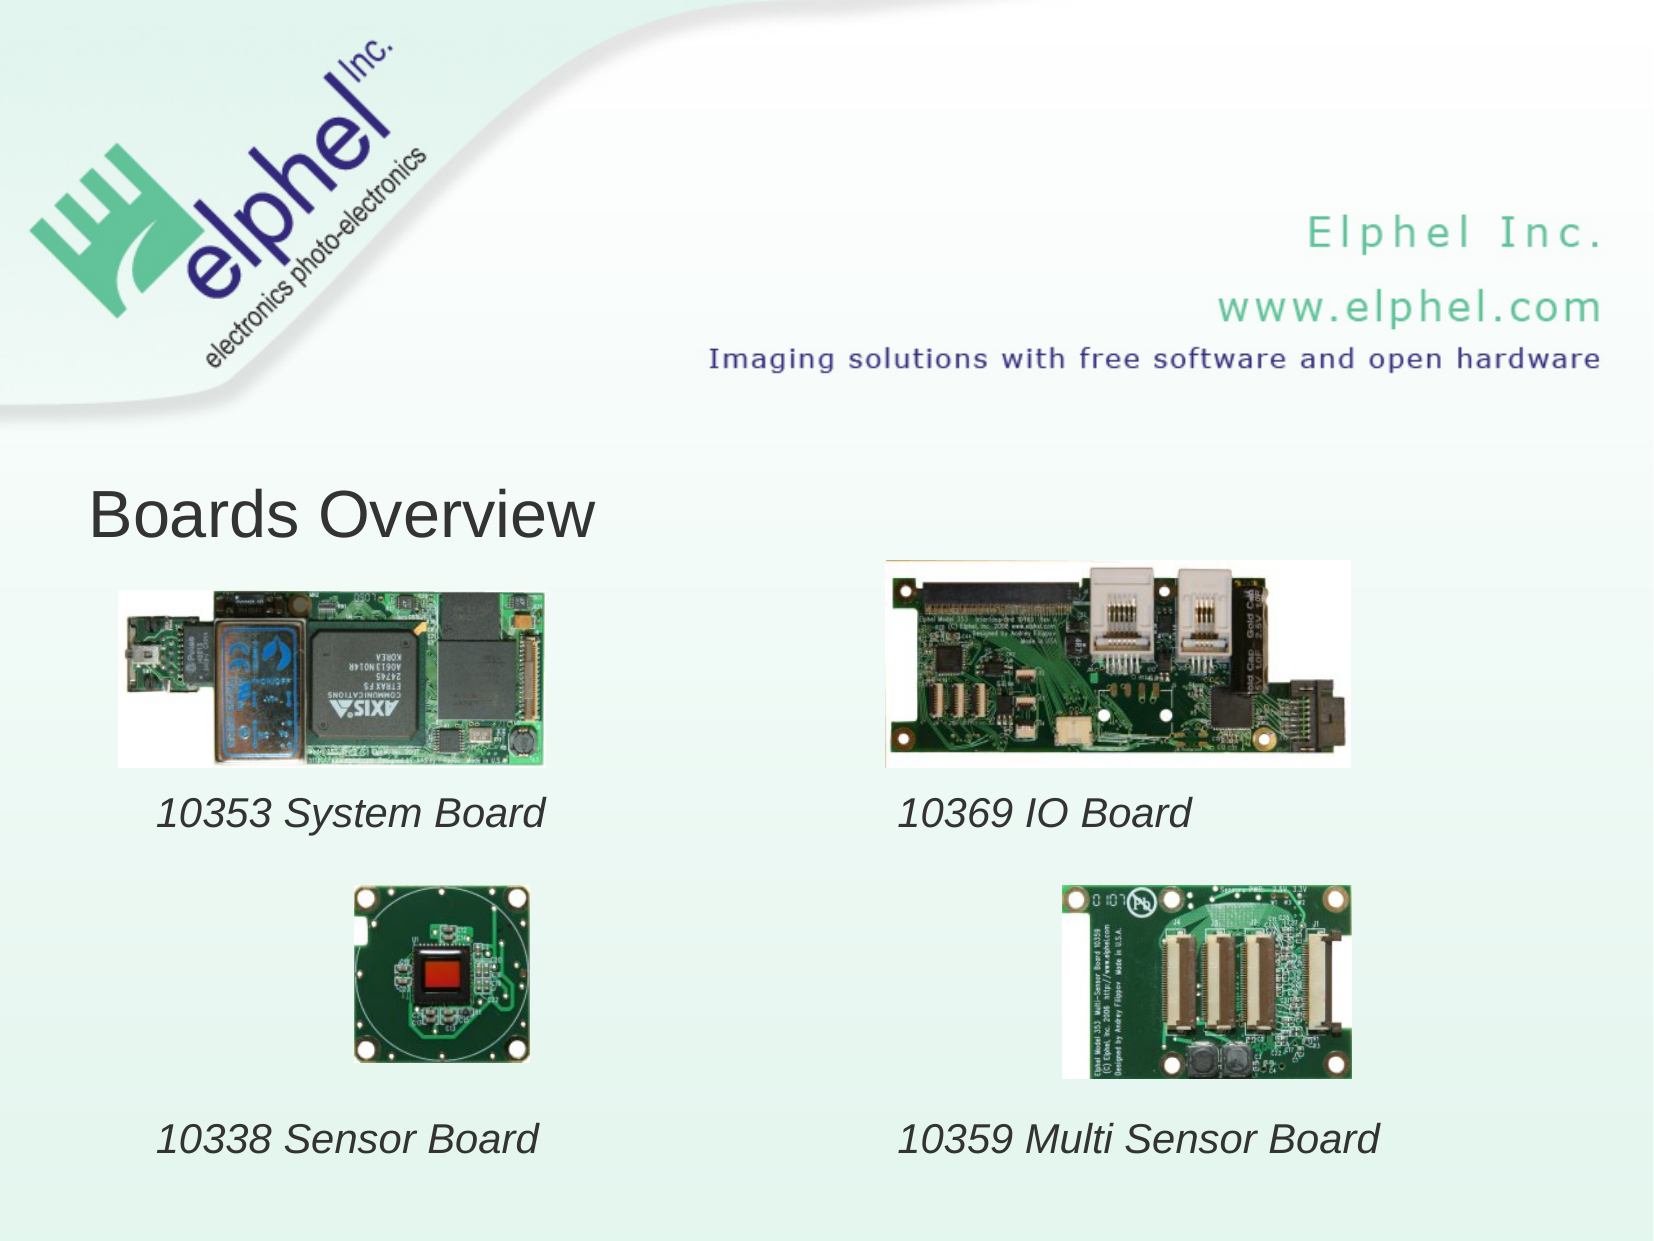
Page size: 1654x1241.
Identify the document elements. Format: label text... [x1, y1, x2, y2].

list 10369 IO Board 10359 Multi Sensor Board [826, 472, 1571, 1137]
list Boards Overview 10353 System Board 10338 Sensor Board [88, 472, 826, 1137]
picture [0, 0, 1654, 1241]
